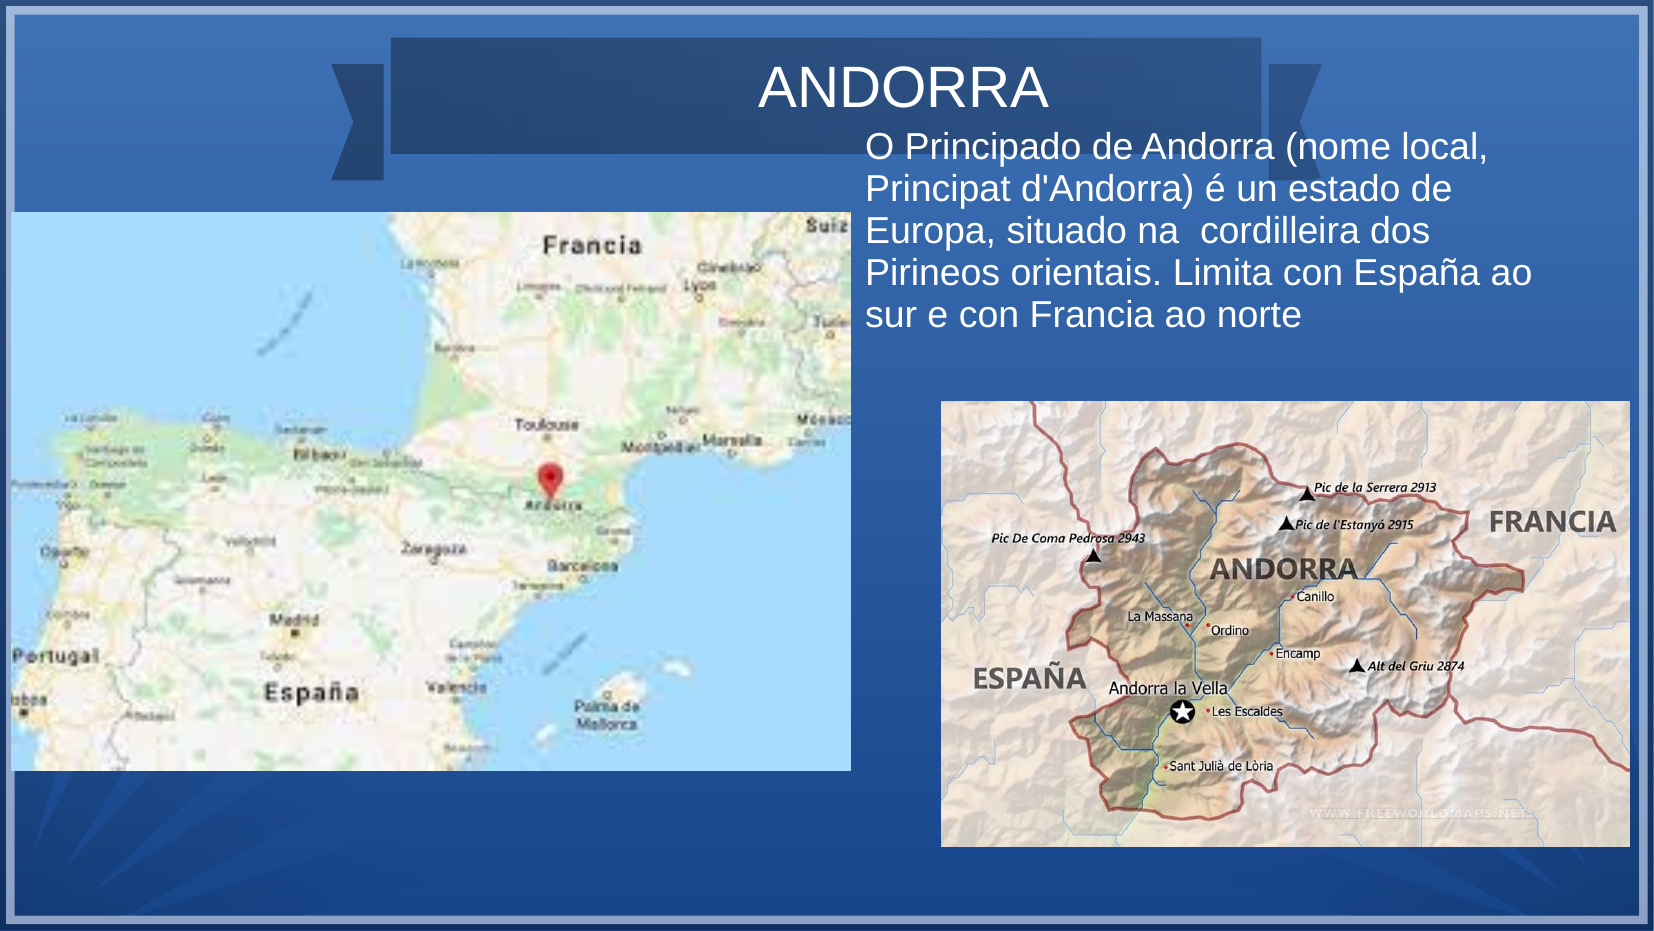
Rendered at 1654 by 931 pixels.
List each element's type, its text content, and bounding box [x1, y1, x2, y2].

text_box O Principado de Andorra (nome local, Principat d'Andorra) é un estado de Europa, situado na cordilleira dos Pirineos orientais. Limita con España ao sur e con Francia ao norte [850, 118, 1583, 479]
picture [11, 212, 851, 771]
text_box ANDORRA [744, 47, 1065, 128]
picture [941, 401, 1630, 847]
